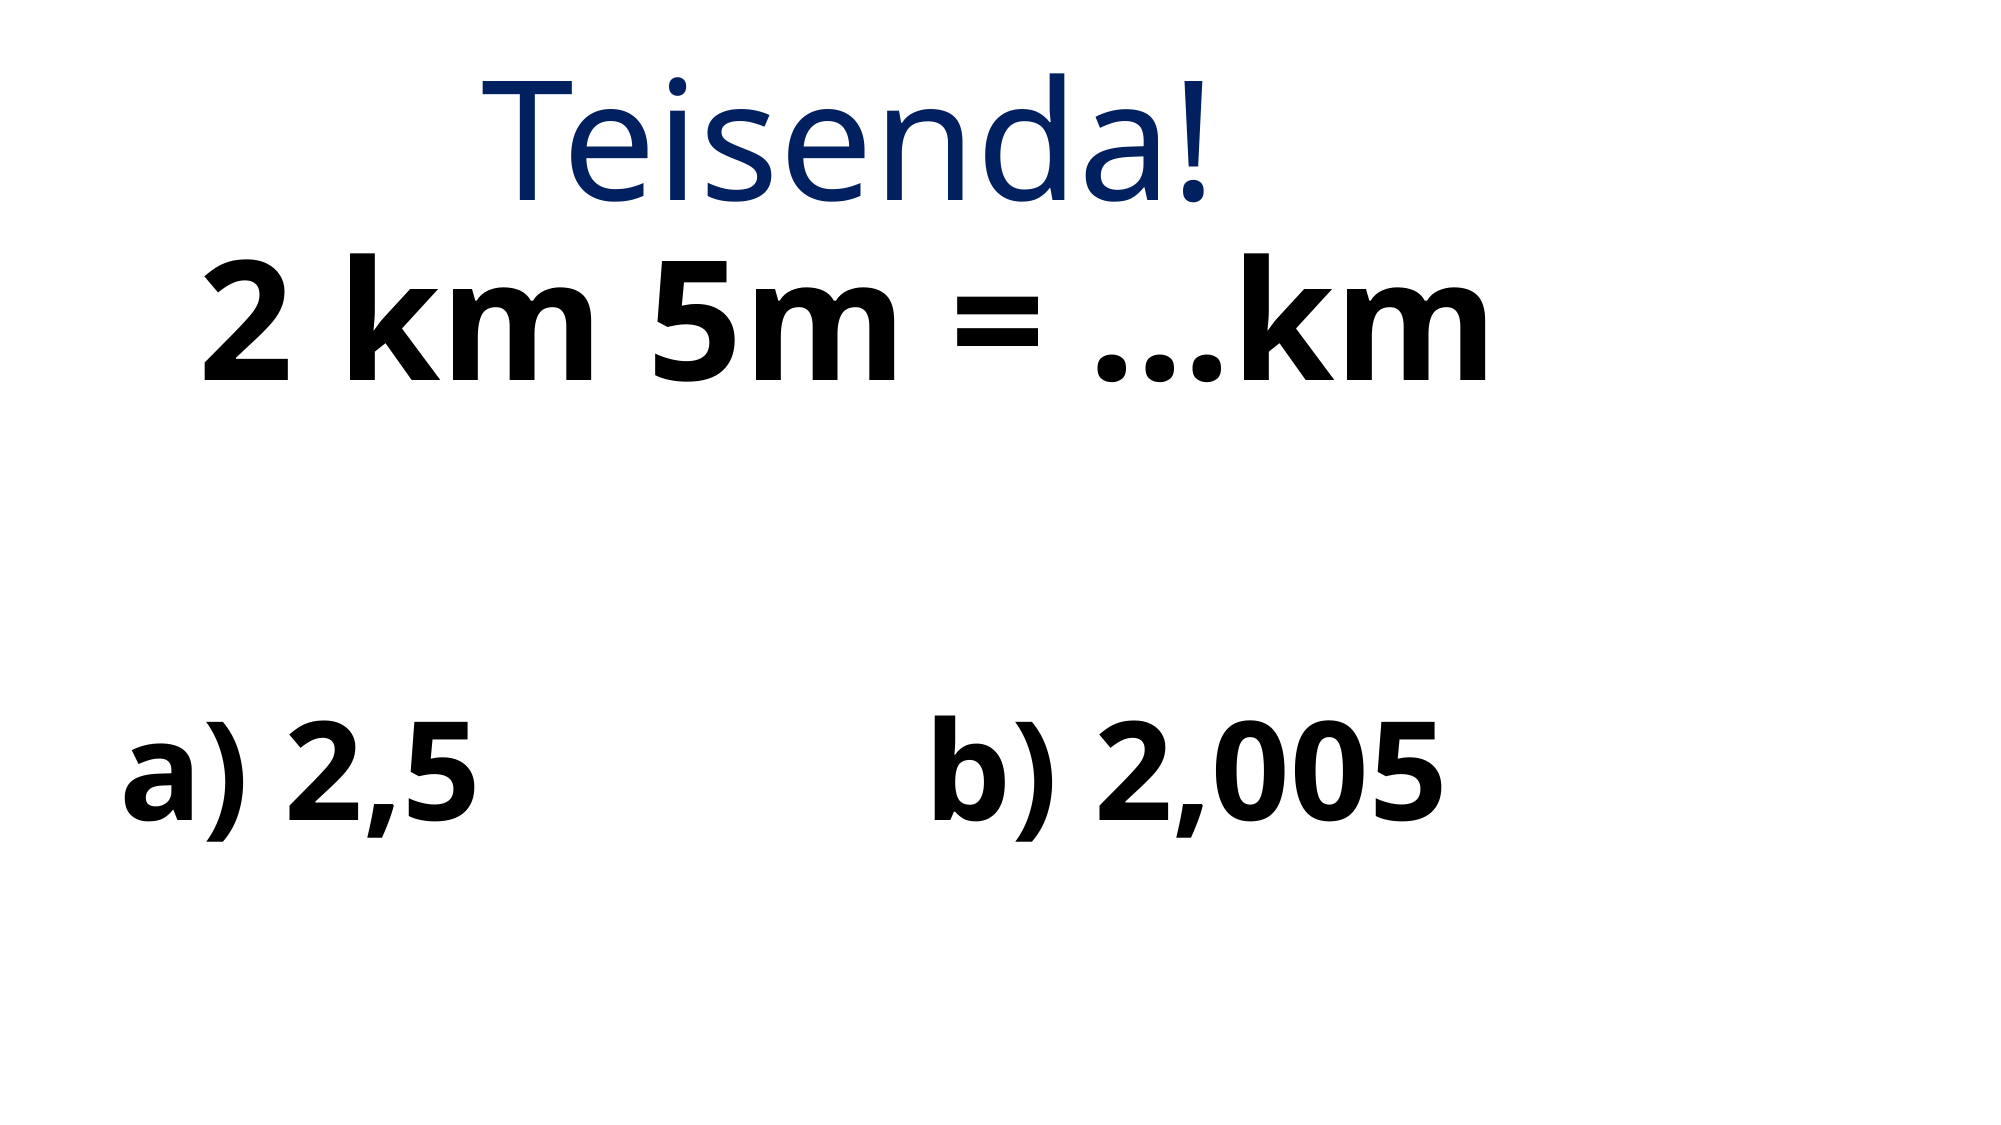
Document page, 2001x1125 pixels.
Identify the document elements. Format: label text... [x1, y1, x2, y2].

title Teisenda! 2 km 5m = ...km [16, 43, 1683, 430]
text_box b) 2,005 [905, 589, 1779, 946]
text_box a) 2,5 [99, 589, 874, 946]
